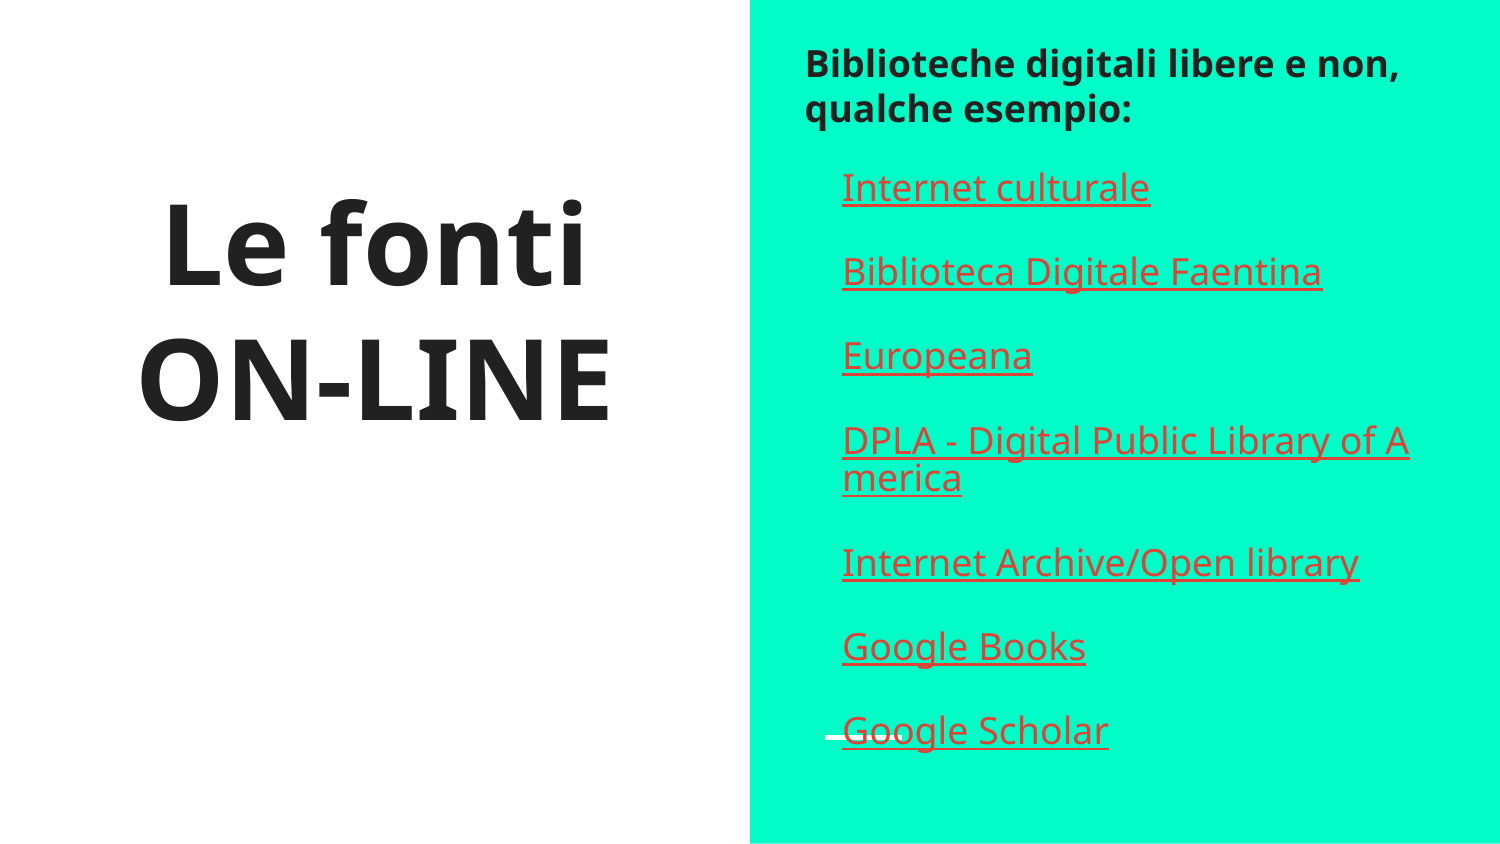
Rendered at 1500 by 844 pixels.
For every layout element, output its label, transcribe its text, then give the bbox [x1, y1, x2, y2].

title Le fonti ON-LINE [43, 177, 708, 458]
list Biblioteche digitali libere e non, qualche esempio: Internet culturale Biblioteca Digitale Faentina Europeana DPLA - Digital Public Library of America Internet Archive/Open library Google Books Google Scholar [789, 43, 1440, 796]
